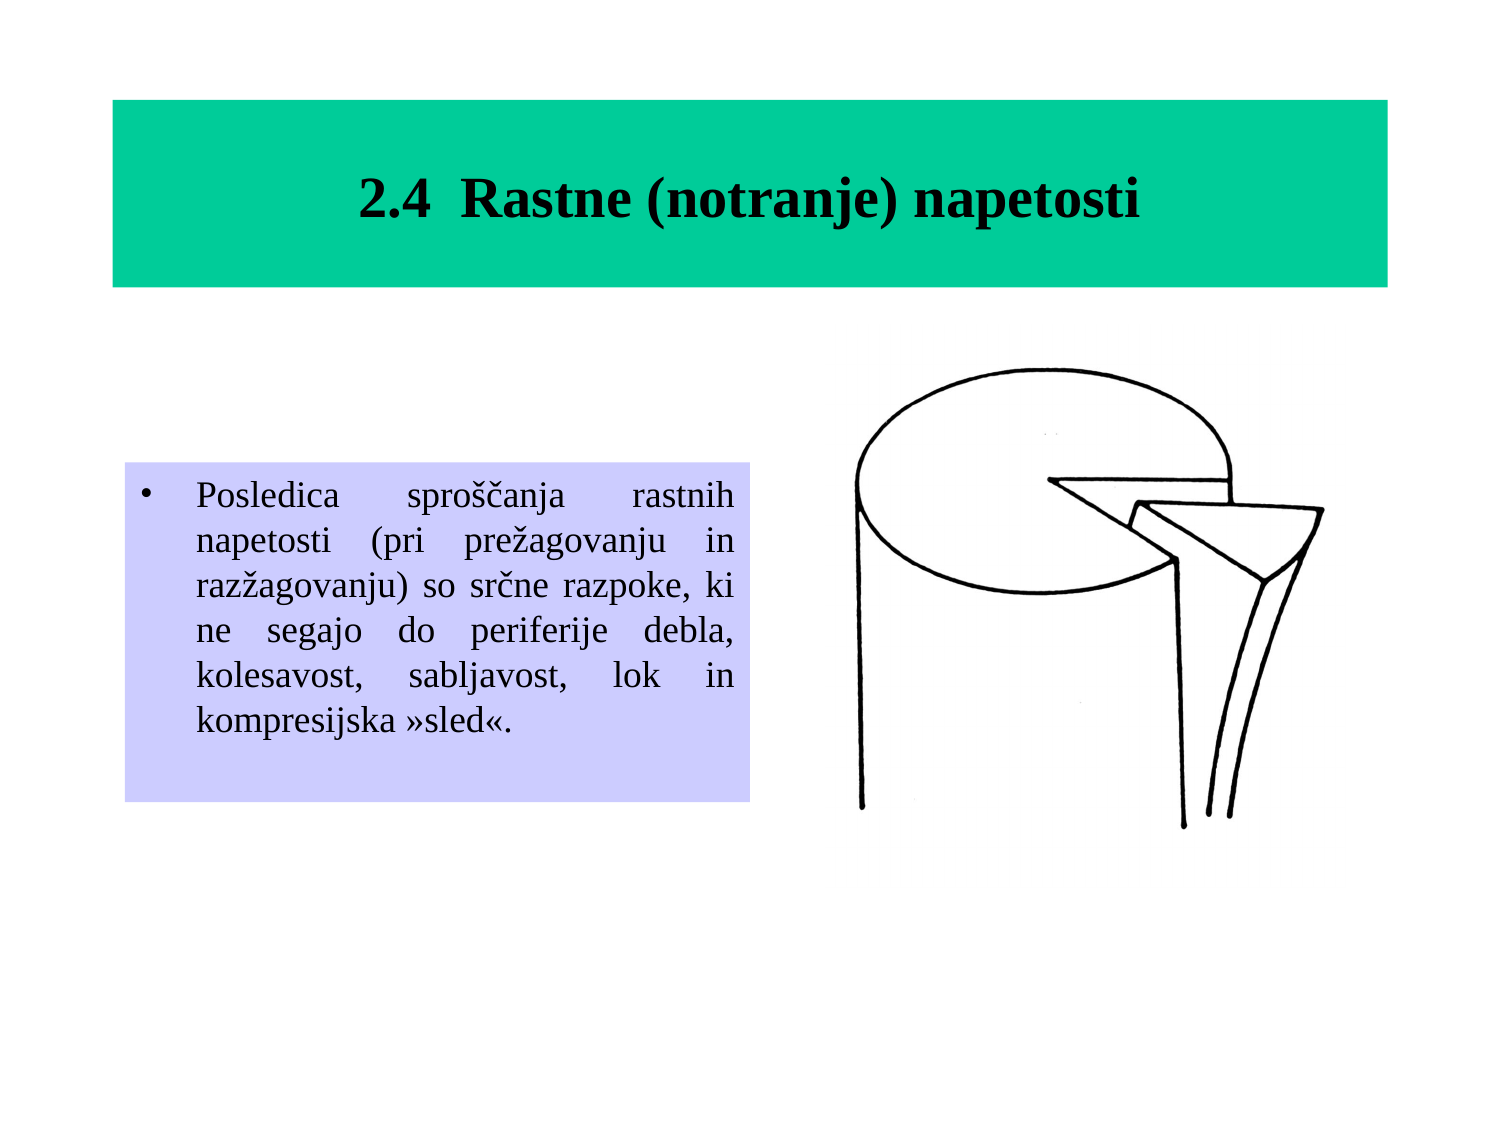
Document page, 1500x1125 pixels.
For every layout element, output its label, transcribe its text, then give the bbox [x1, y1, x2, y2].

picture [825, 324, 1346, 888]
title 2.4 Rastne (notranje) napetosti [112, 99, 1388, 288]
list Posledica sproščanja rastnih napetosti (pri prežagovanju in razžagovanju) so srčne razpoke, ki ne segajo do periferije debla, kolesavost, sabljavost, lok in kompresijska »sled«. [124, 462, 750, 803]
